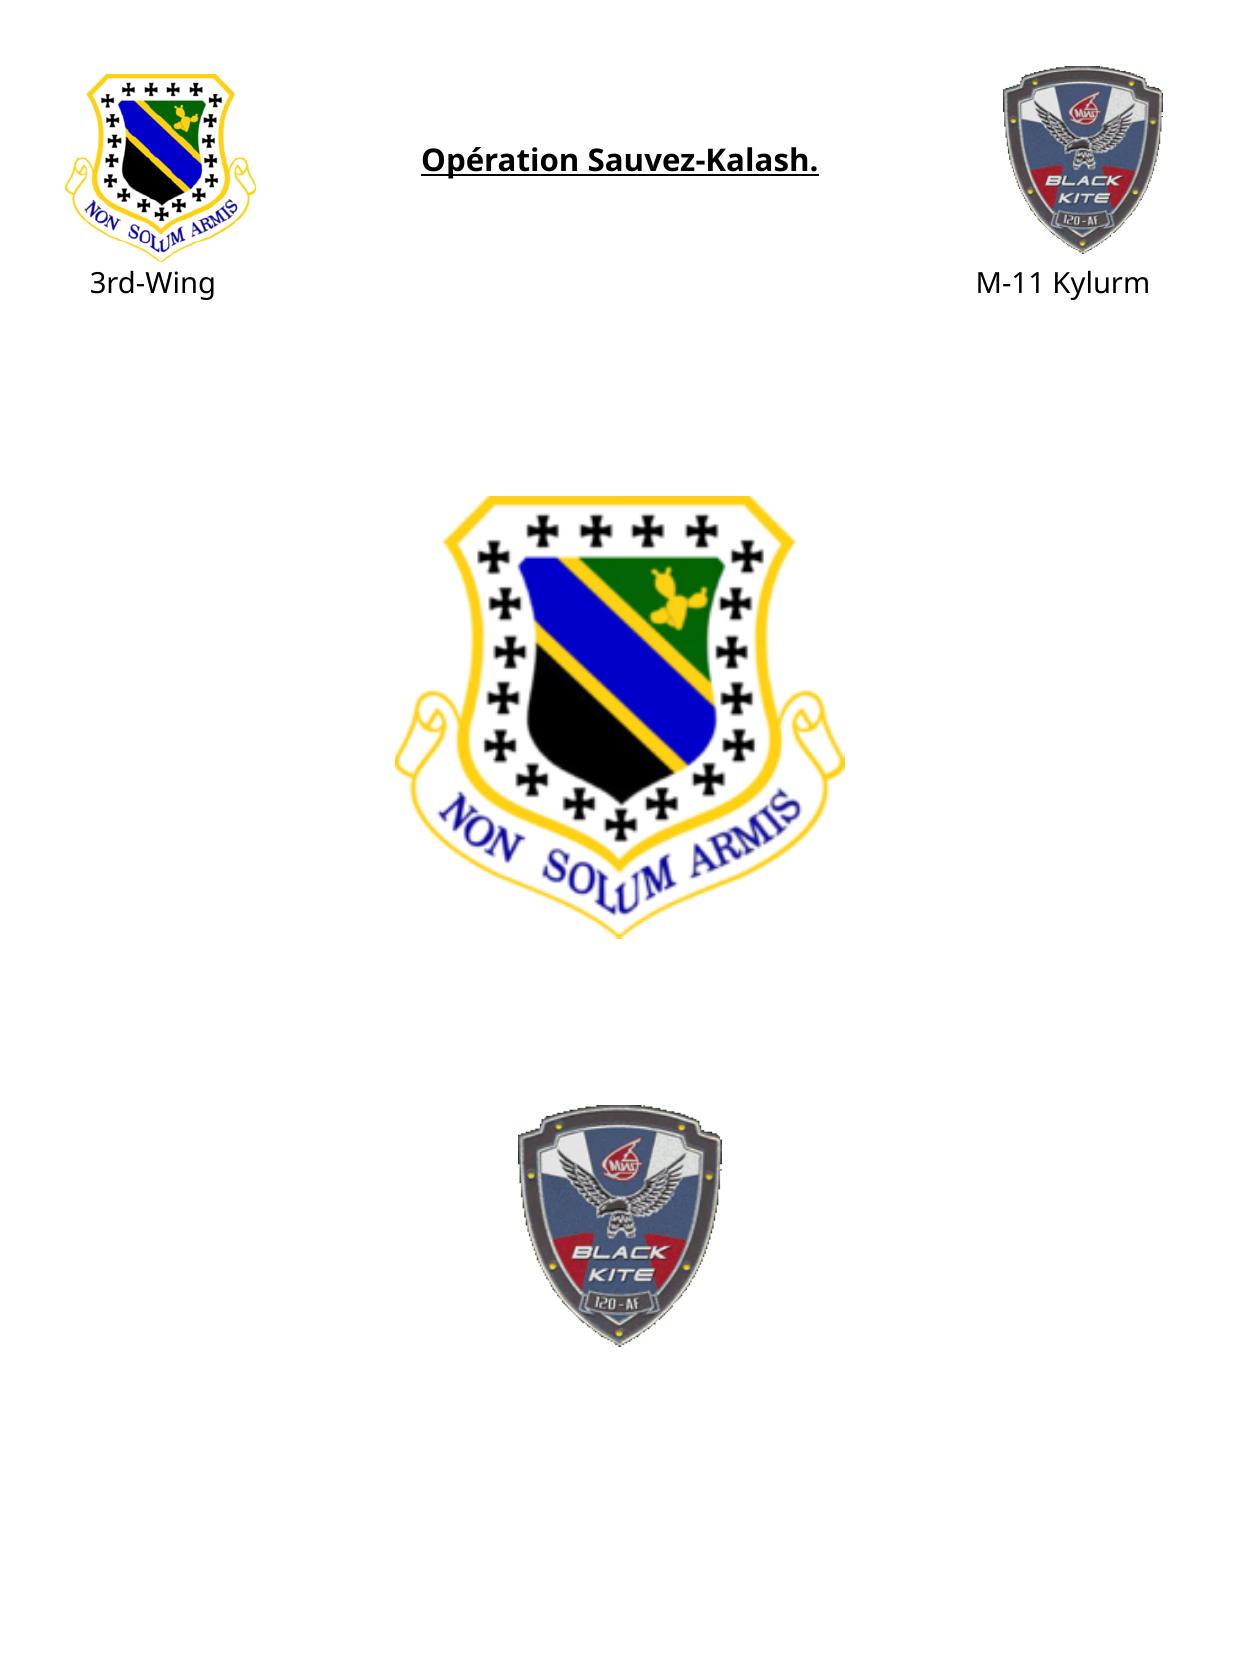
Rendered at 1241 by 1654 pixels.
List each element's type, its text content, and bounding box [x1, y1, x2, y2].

picture [395, 496, 845, 939]
picture [1003, 66, 1163, 254]
title Opération Sauvez-Kalash. 3rd-Wing M-11 Kylurm [62, 42, 1179, 313]
picture [65, 74, 256, 263]
picture [518, 1105, 722, 1347]
